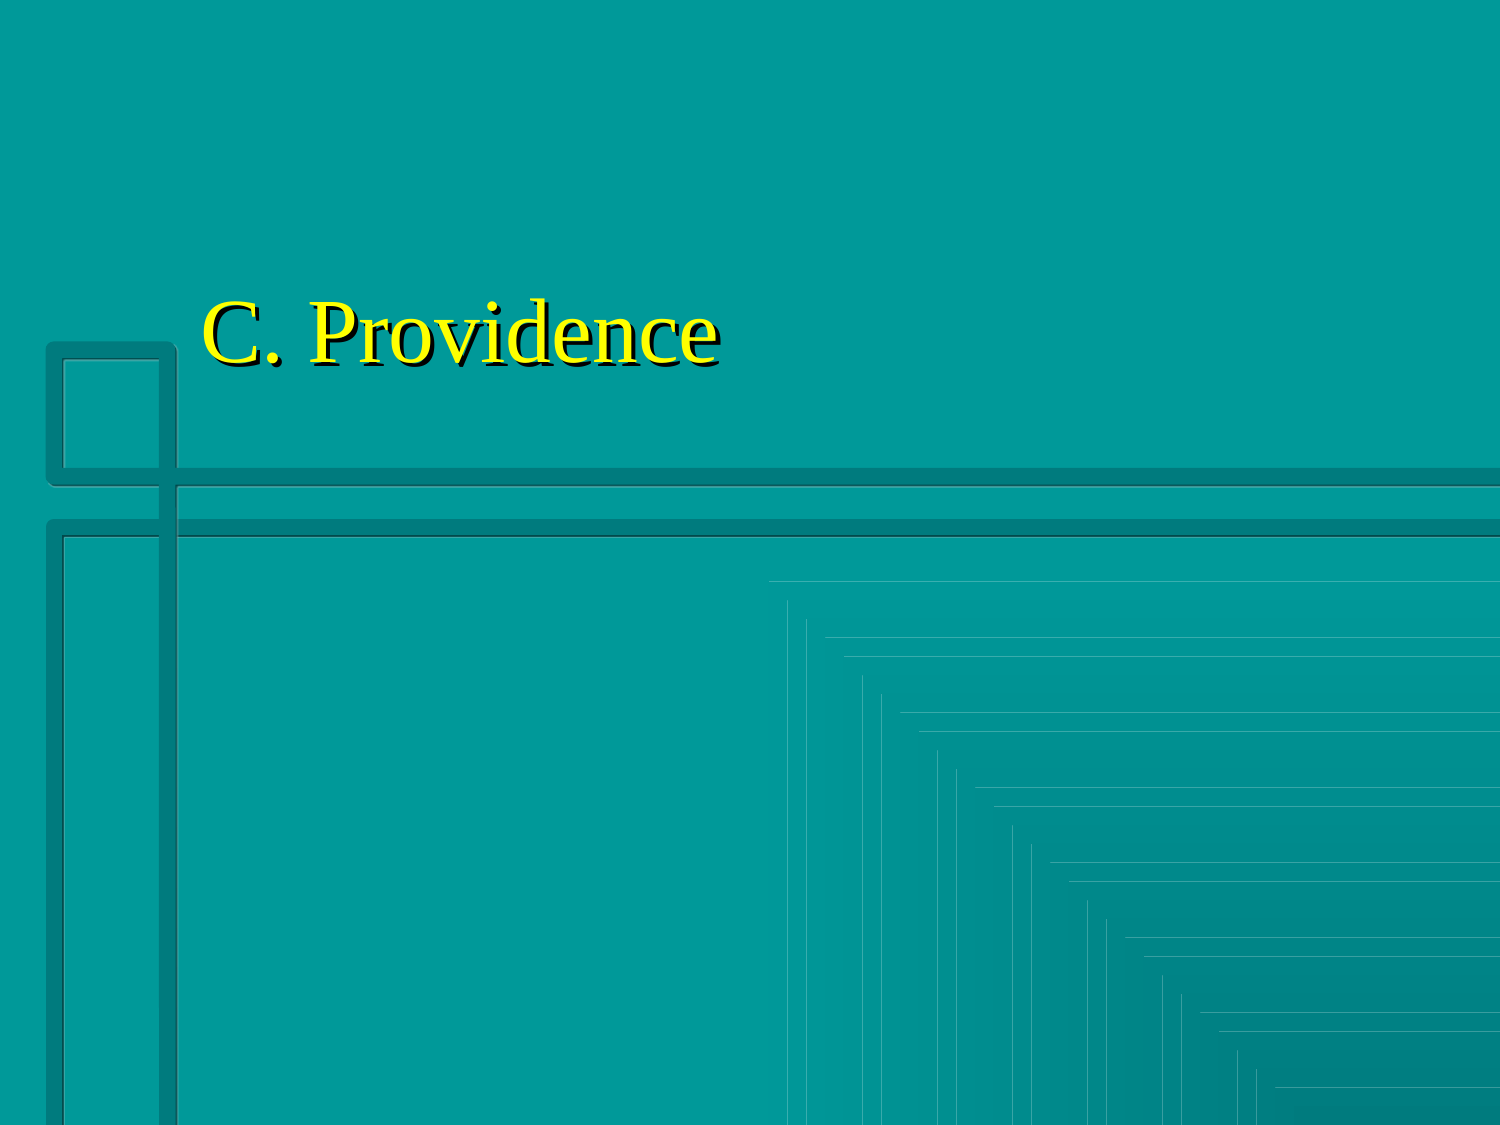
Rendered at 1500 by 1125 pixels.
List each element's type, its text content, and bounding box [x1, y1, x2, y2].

title C. Providence [200, 237, 1476, 426]
